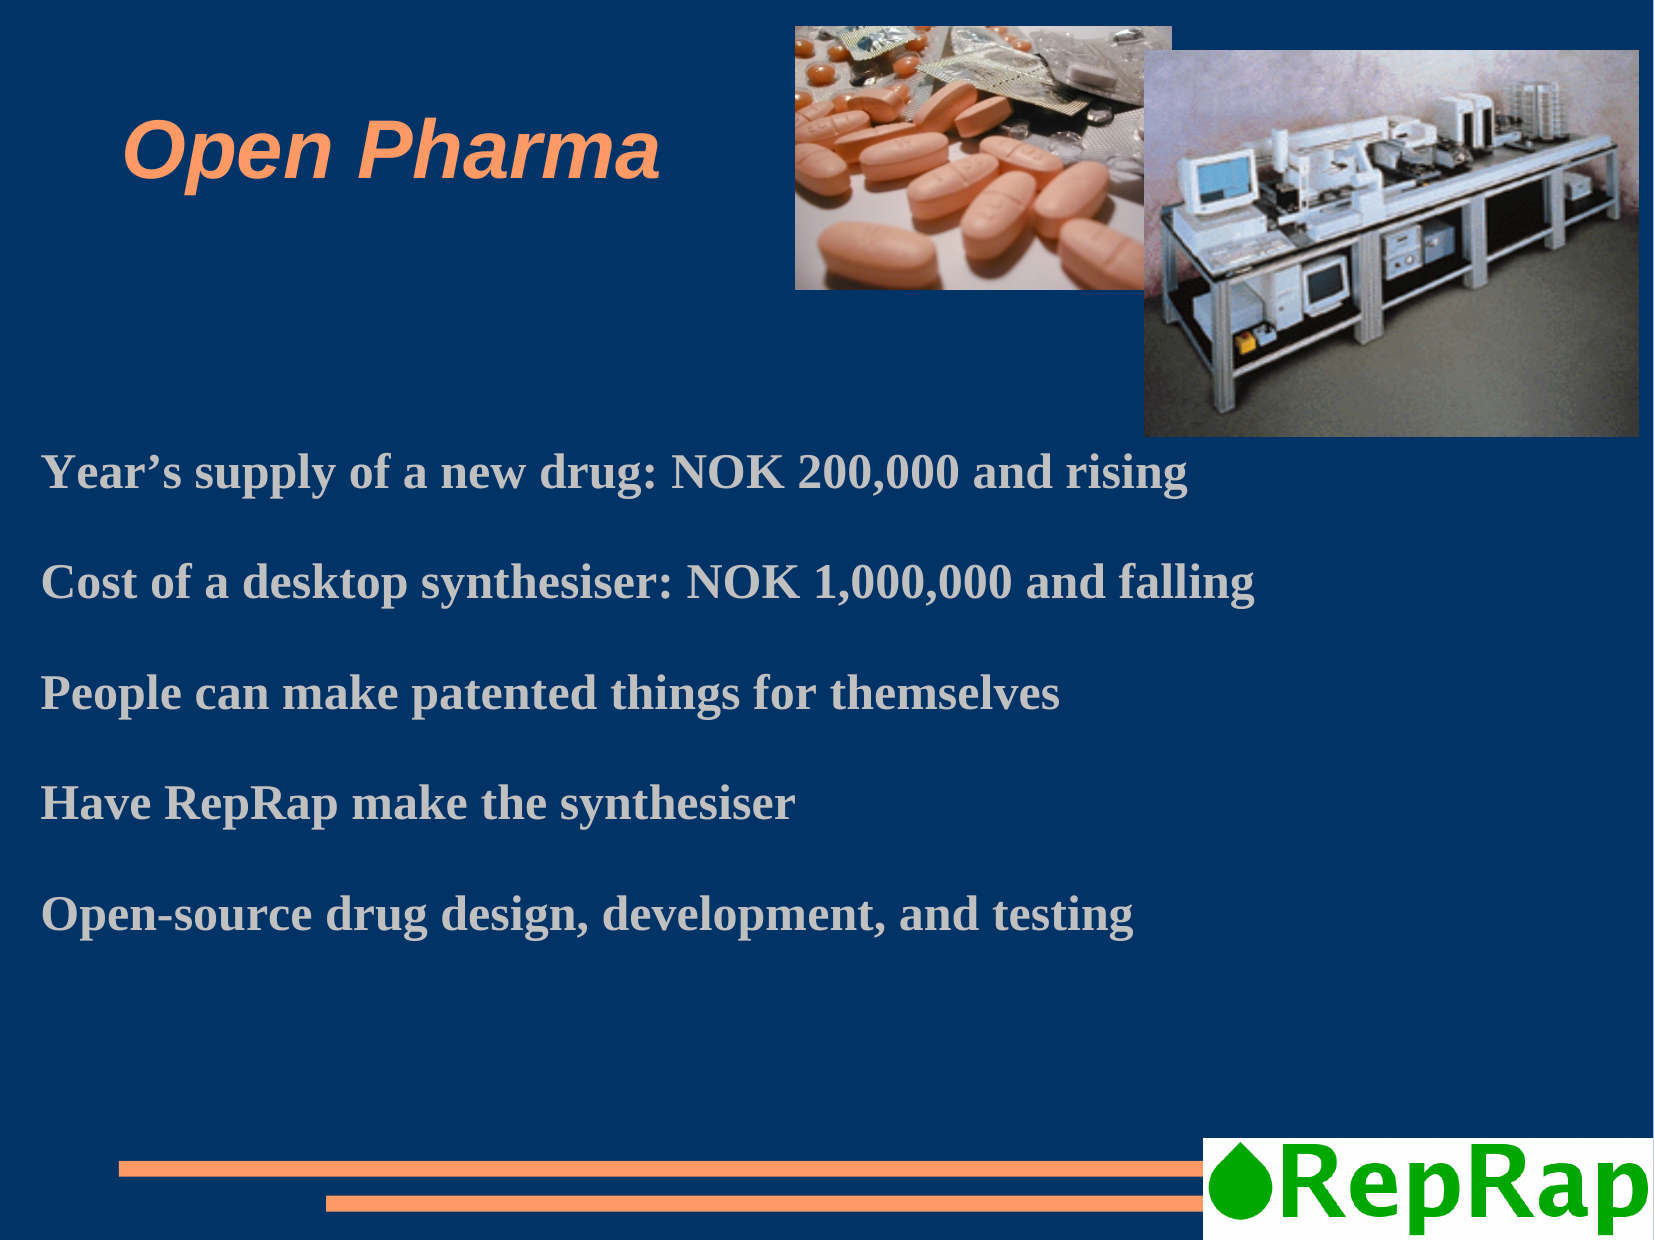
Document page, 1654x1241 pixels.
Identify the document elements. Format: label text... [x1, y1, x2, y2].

picture [795, 26, 1639, 437]
title Open Pharma [121, 46, 795, 254]
picture [1203, 1138, 1654, 1241]
title Open Pharma [1172, 46, 1534, 50]
text_box Year’s supply of a new drug: NOK 200,000 and rising Cost of a desktop synthesiser: NOK 1,000,000 and falling People can make patented things for themselves Have RepRap make the synthesiser Open-source drug design, development, and testing [15, 443, 1552, 1241]
